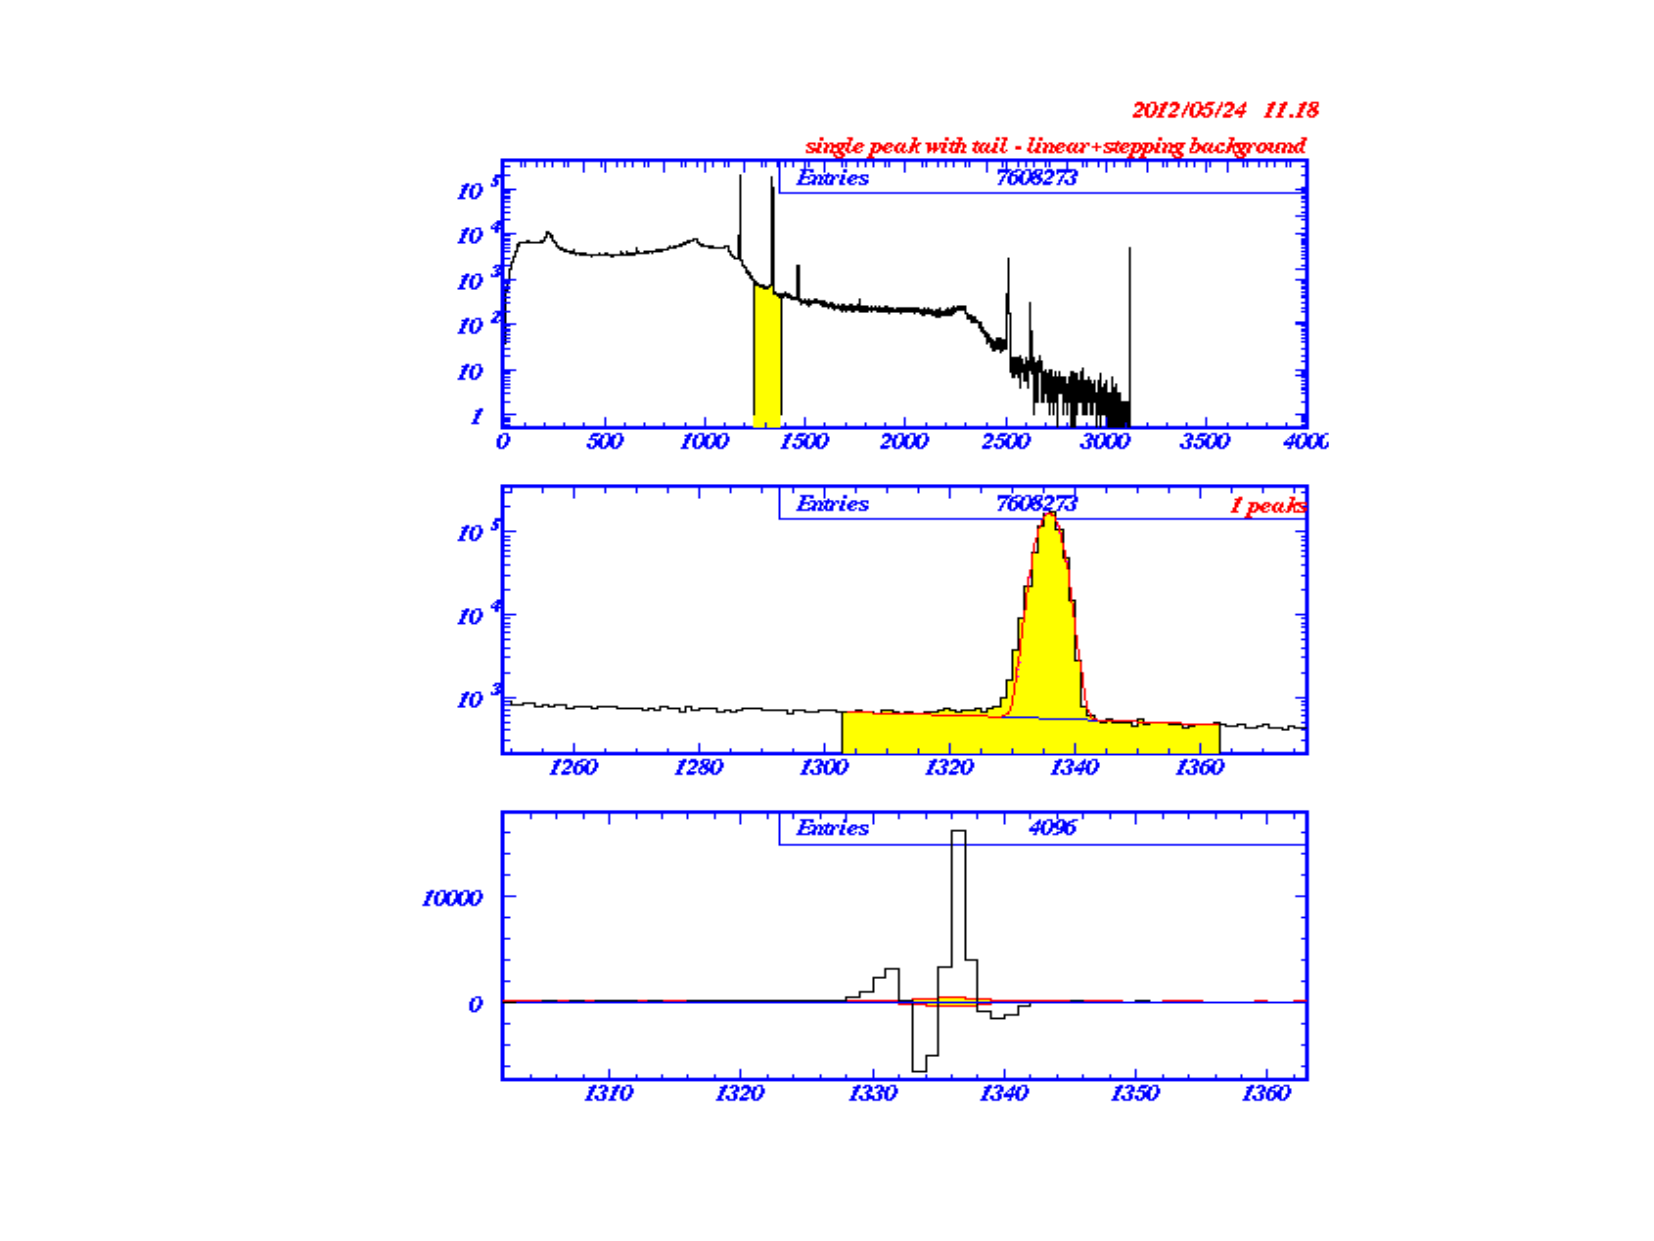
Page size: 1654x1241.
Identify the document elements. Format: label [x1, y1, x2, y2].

picture [413, 88, 1329, 1123]
